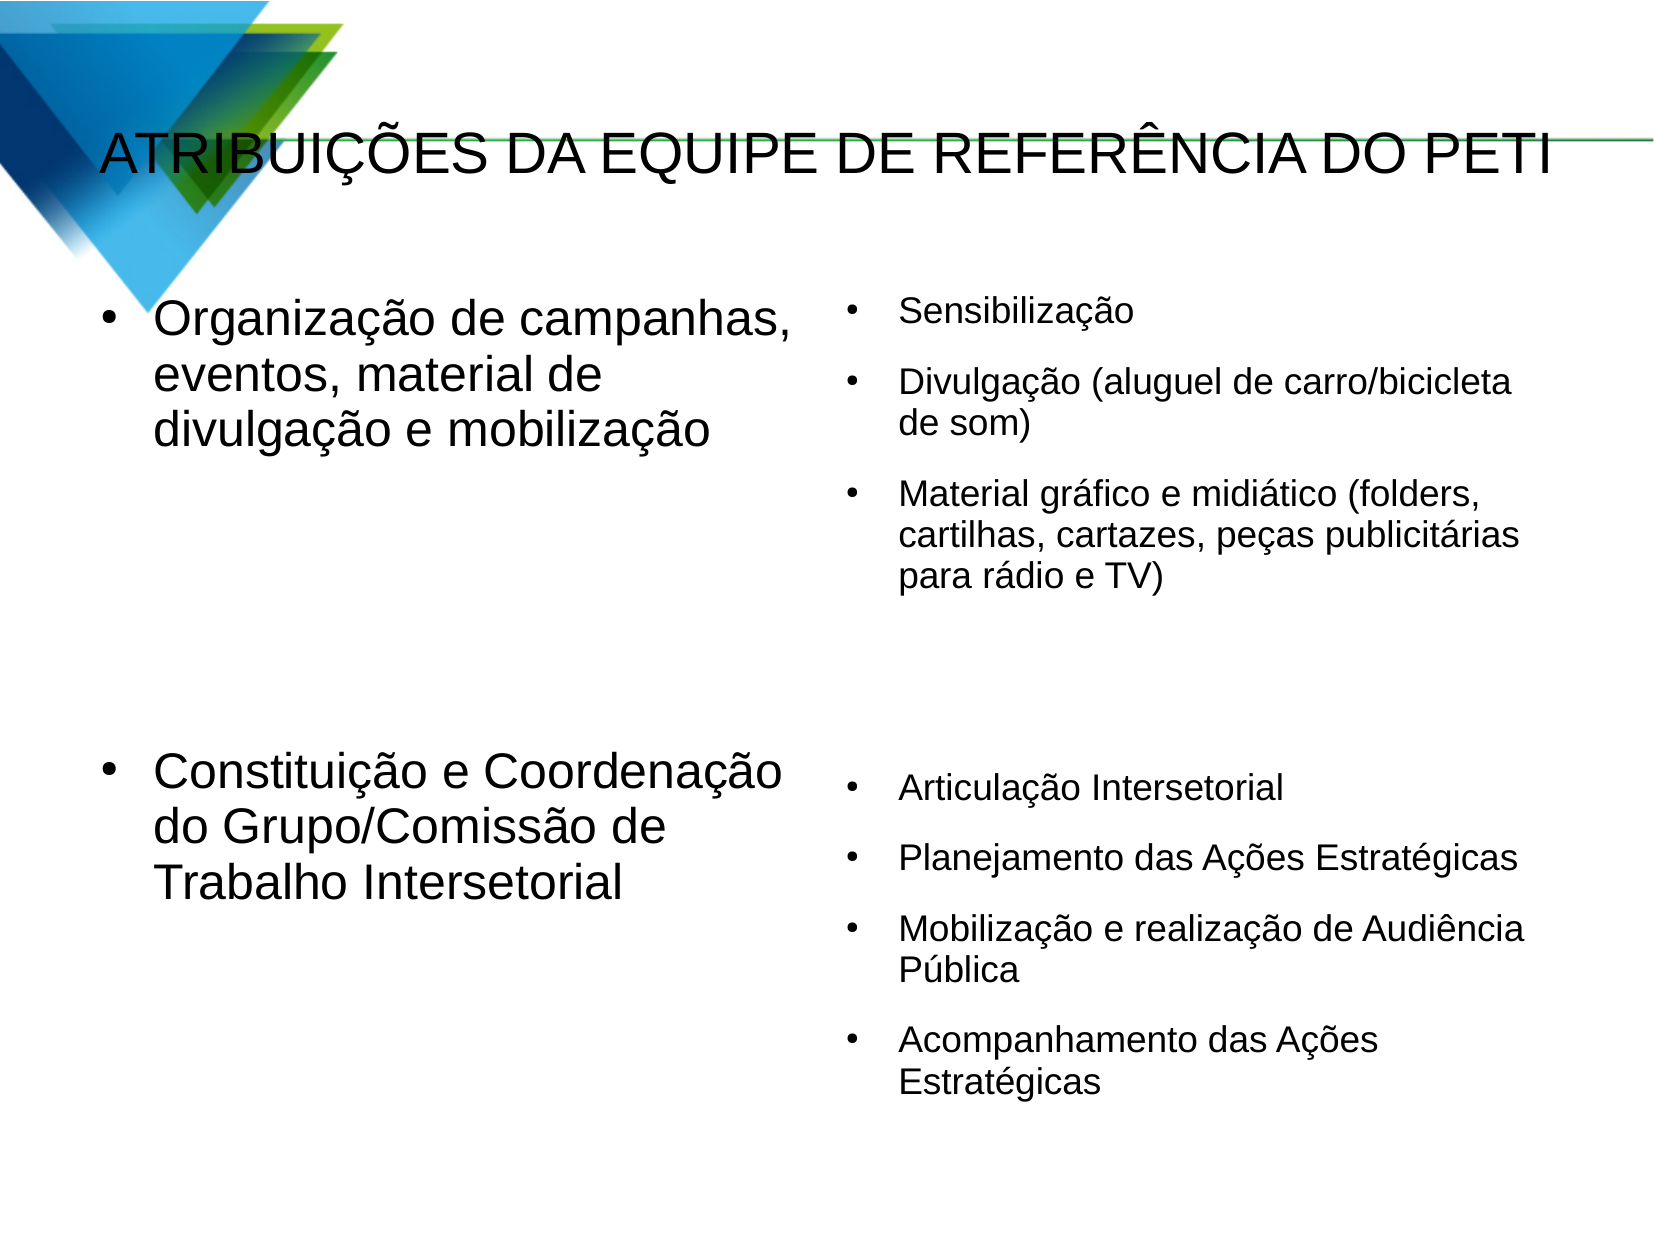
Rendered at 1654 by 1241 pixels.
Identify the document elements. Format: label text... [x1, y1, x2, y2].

list Sensibilização Divulgação (aluguel de carro/bicicleta de som) Material gráfico e midiático (folders, cartilhas, cartazes, peças publicitárias para rádio e TV) Articulação Intersetorial Planejamento das Ações Estratégicas Mobilização e realização de Audiência Pública Acompanhamento das Ações Estratégicas [828, 290, 1539, 1109]
title ATRIBUIÇÕES DA EQUIPE DE REFERÊNCIA DO PETI [82, 49, 1571, 257]
picture [0, 1, 1654, 1241]
list Organização de campanhas, eventos, material de divulgação e mobilização Constituição e Coordenação do Grupo/Comissão de Trabalho Intersetorial [82, 290, 793, 1109]
